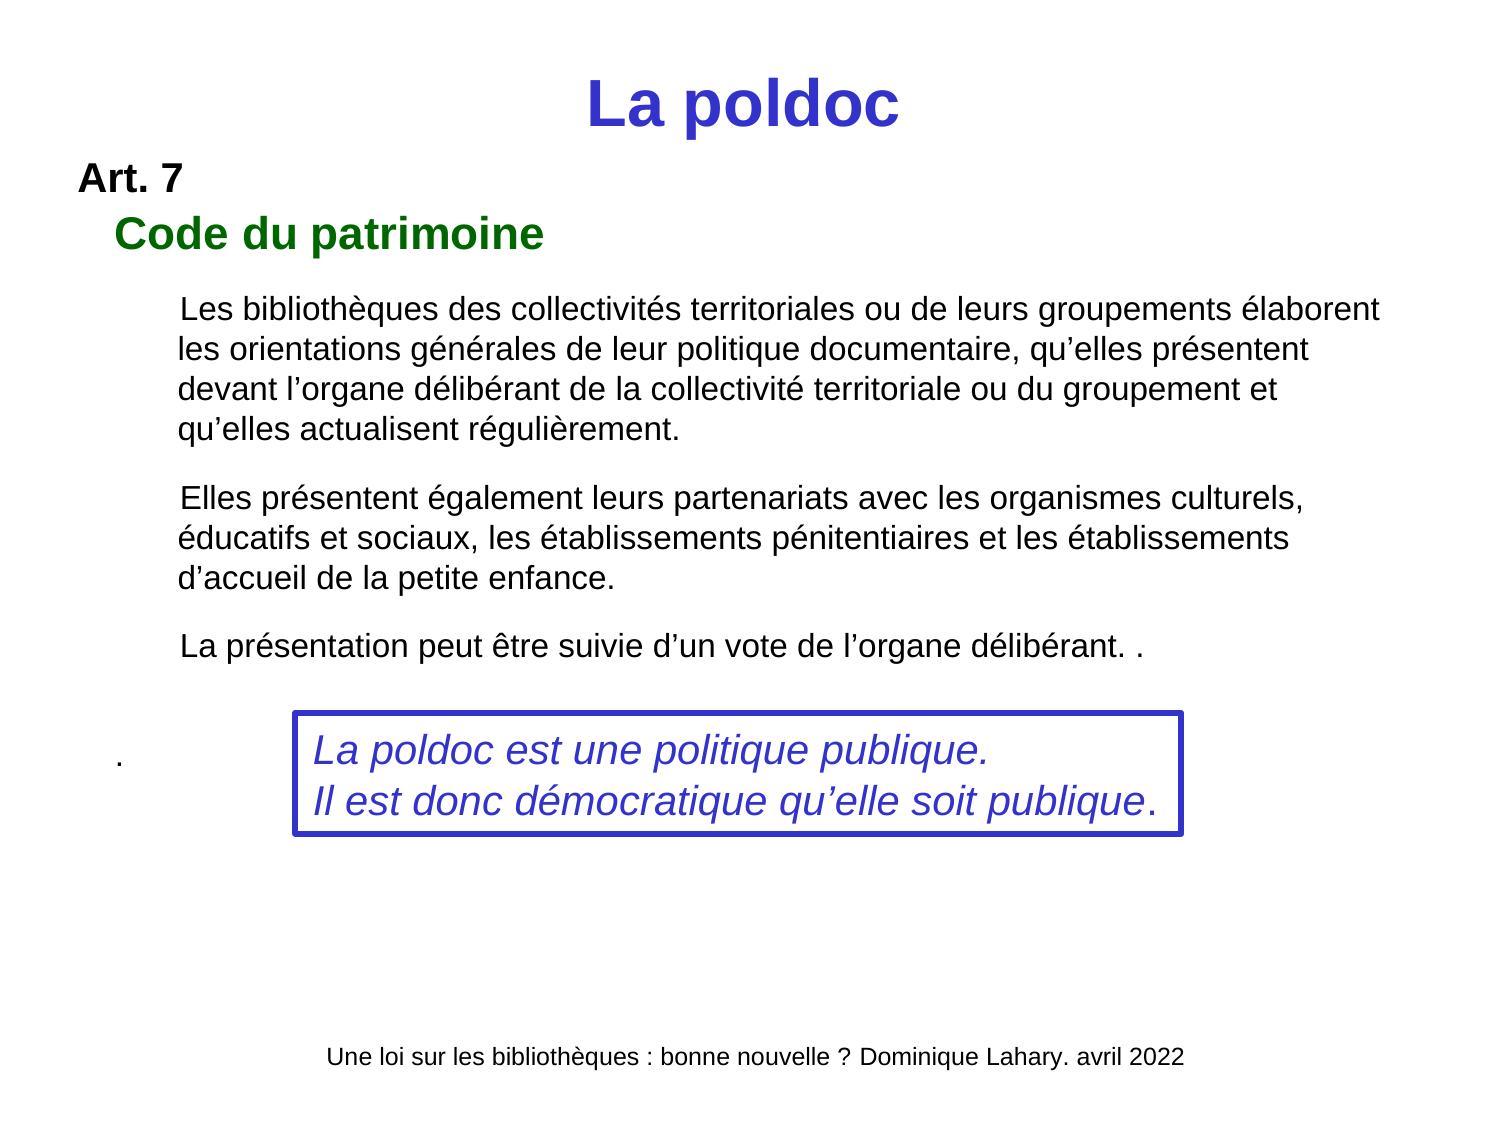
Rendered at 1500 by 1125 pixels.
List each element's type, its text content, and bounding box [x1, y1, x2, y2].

text_box Art. 7 [62, 143, 294, 259]
text_box La poldoc est une politique publique. Il est donc démocratique qu’elle soit publique. [295, 712, 1182, 834]
text_box La poldoc [49, 0, 1438, 200]
text_box Une loi sur les bibliothèques : bonne nouvelle ? Dominique Lahary. avril 2022 [56, 1032, 1457, 1108]
text_box Code du patrimoine Les bibliothèques des collectivités territoriales ou de leurs groupements élaborent les orientations générales de leur politique documentaire, qu’elles présentent devant l’organe délibérant de la collectivité territoriale ou du groupement et qu’elles actualisent régulièrement. Elles présentent également leurs partenariats avec les organismes culturels, éducatifs et sociaux, les établissements pénitentiaires et les établissements d’accueil de la petite enfance. La présentation peut être suivie d’un vote de l’organe délibérant. . . [100, 196, 1400, 993]
